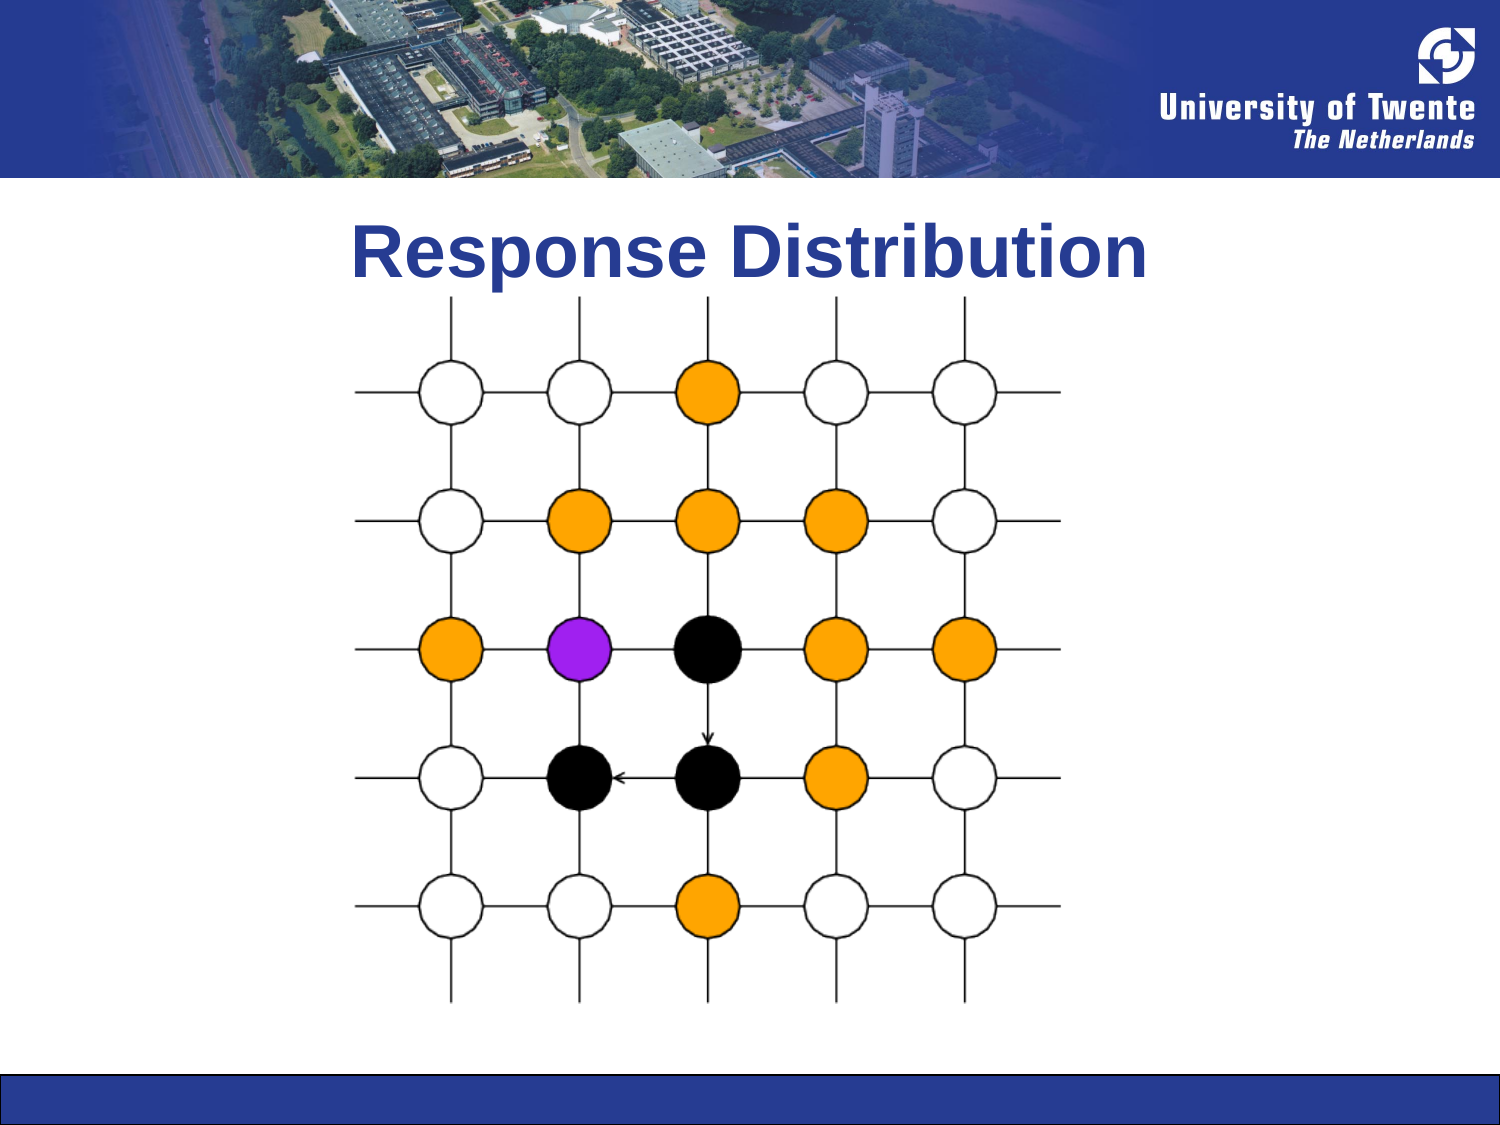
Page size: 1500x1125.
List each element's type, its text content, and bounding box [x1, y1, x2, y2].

title Response Distribution [112, 194, 1388, 308]
picture [0, 0, 1500, 178]
picture [354, 295, 1299, 1004]
